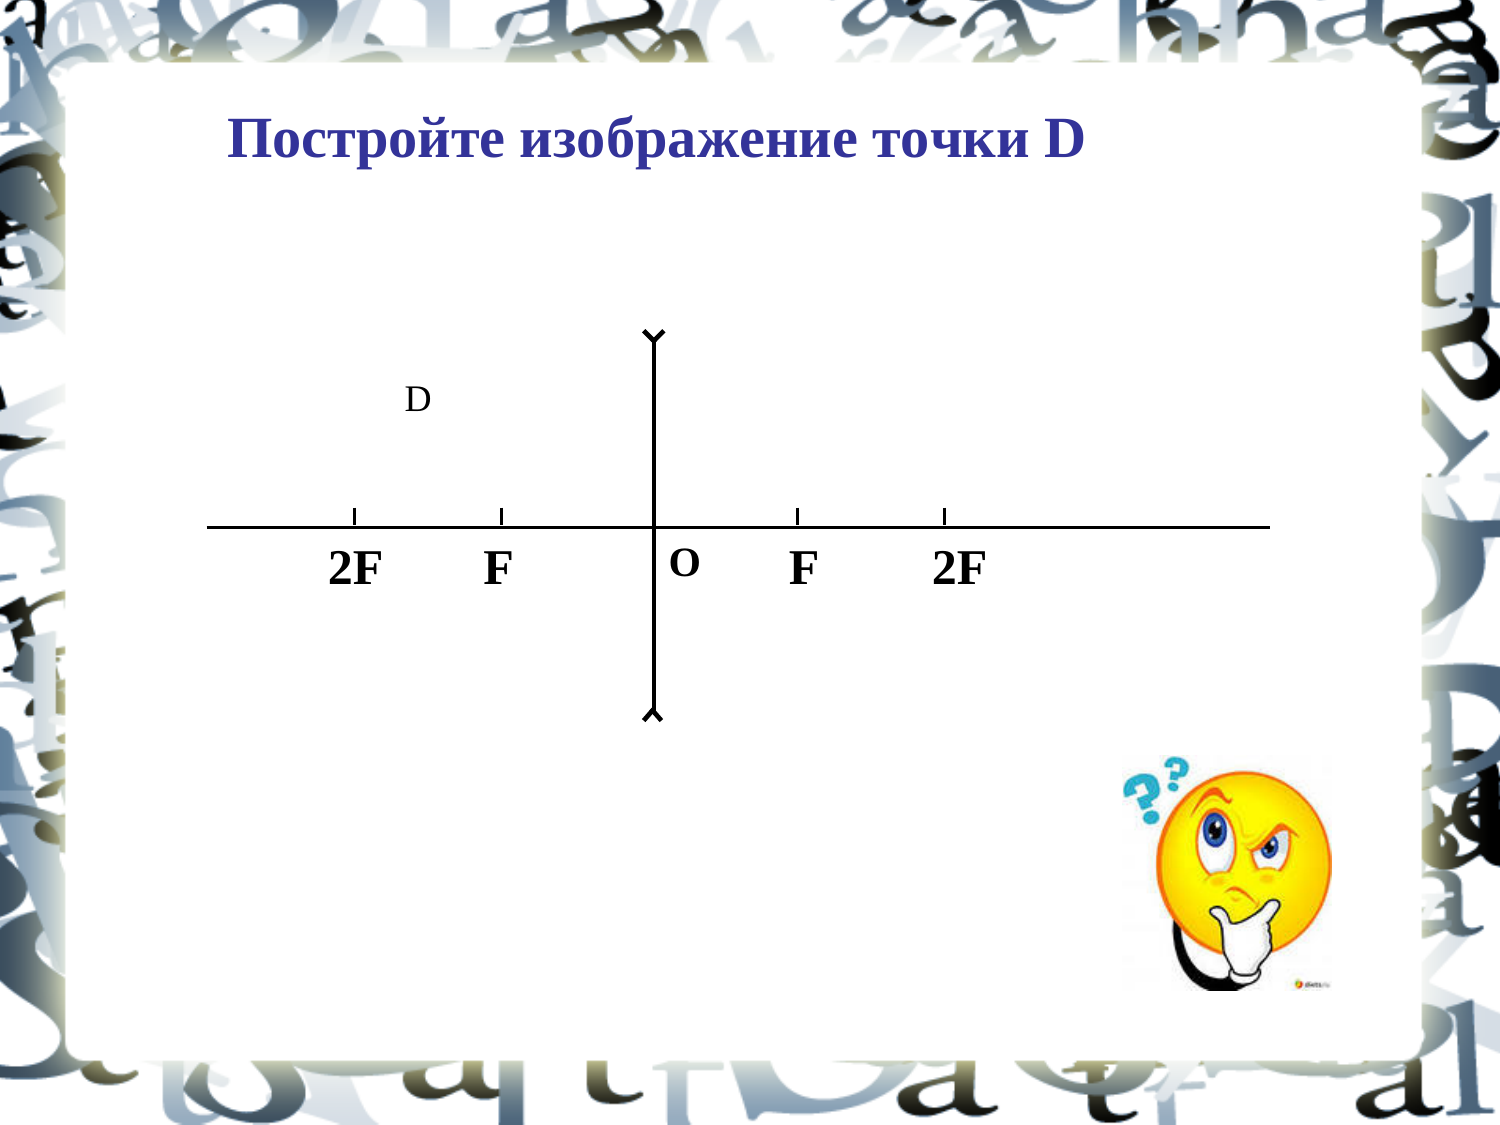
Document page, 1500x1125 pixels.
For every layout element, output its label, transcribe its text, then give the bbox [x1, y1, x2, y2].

text_box Постройте изображение точки D [212, 91, 1102, 178]
text_box 2F F F 2F [313, 527, 652, 603]
picture [0, 0, 1500, 1125]
text_box 2F F F 2F [736, 527, 1003, 603]
text_box О [654, 527, 736, 632]
text_box D [389, 366, 447, 426]
